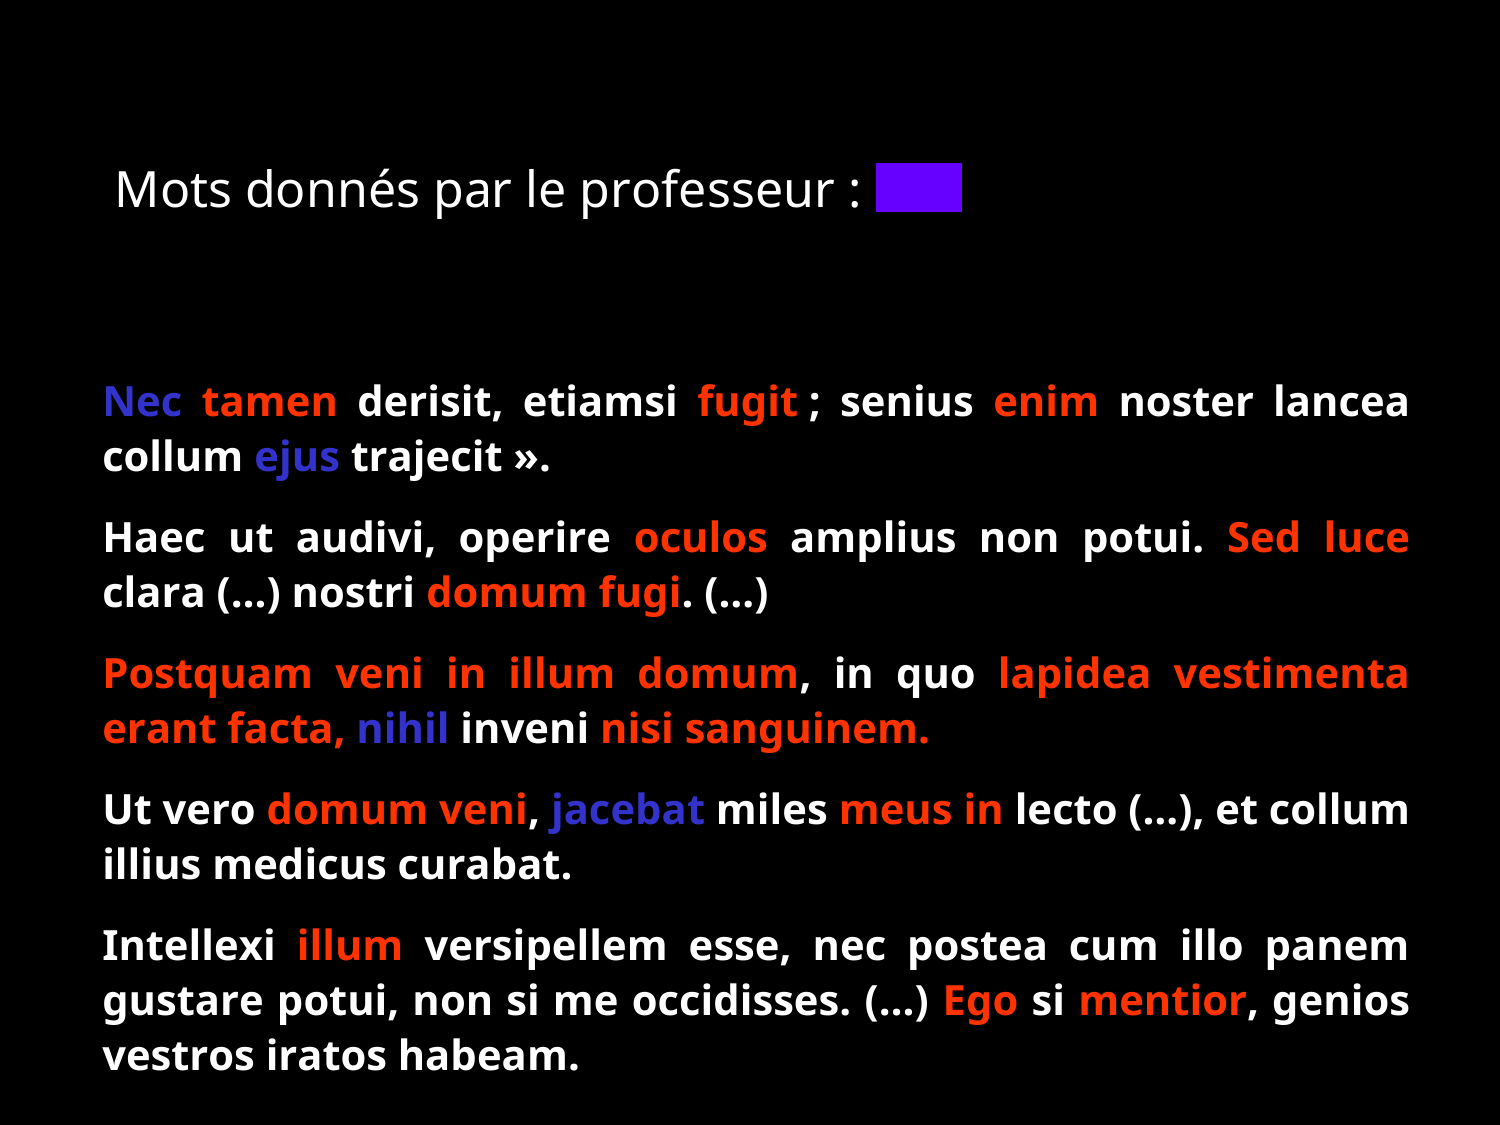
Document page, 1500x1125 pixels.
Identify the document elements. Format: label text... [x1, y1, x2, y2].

text_box [874, 162, 963, 213]
text_box Nec tamen derisit, etiamsi fugit ; senius enim noster lancea collum ejus trajecit ». Haec ut audivi, operire oculos amplius non potui. Sed luce clara (…) nostri domum fugi. (…) Postquam veni in illum domum, in quo lapidea vestimenta erant facta, nihil inveni nisi sanguinem. Ut vero domum veni, jacebat miles meus in lecto (…), et collum illius medicus curabat. Intellexi illum versipellem esse, nec postea cum illo panem gustare potui, non si me occidisses. (…) Ego si mentior, genios vestros iratos habeam. [87, 362, 1426, 1087]
text_box Mots donnés par le professeur : [99, 149, 1313, 226]
